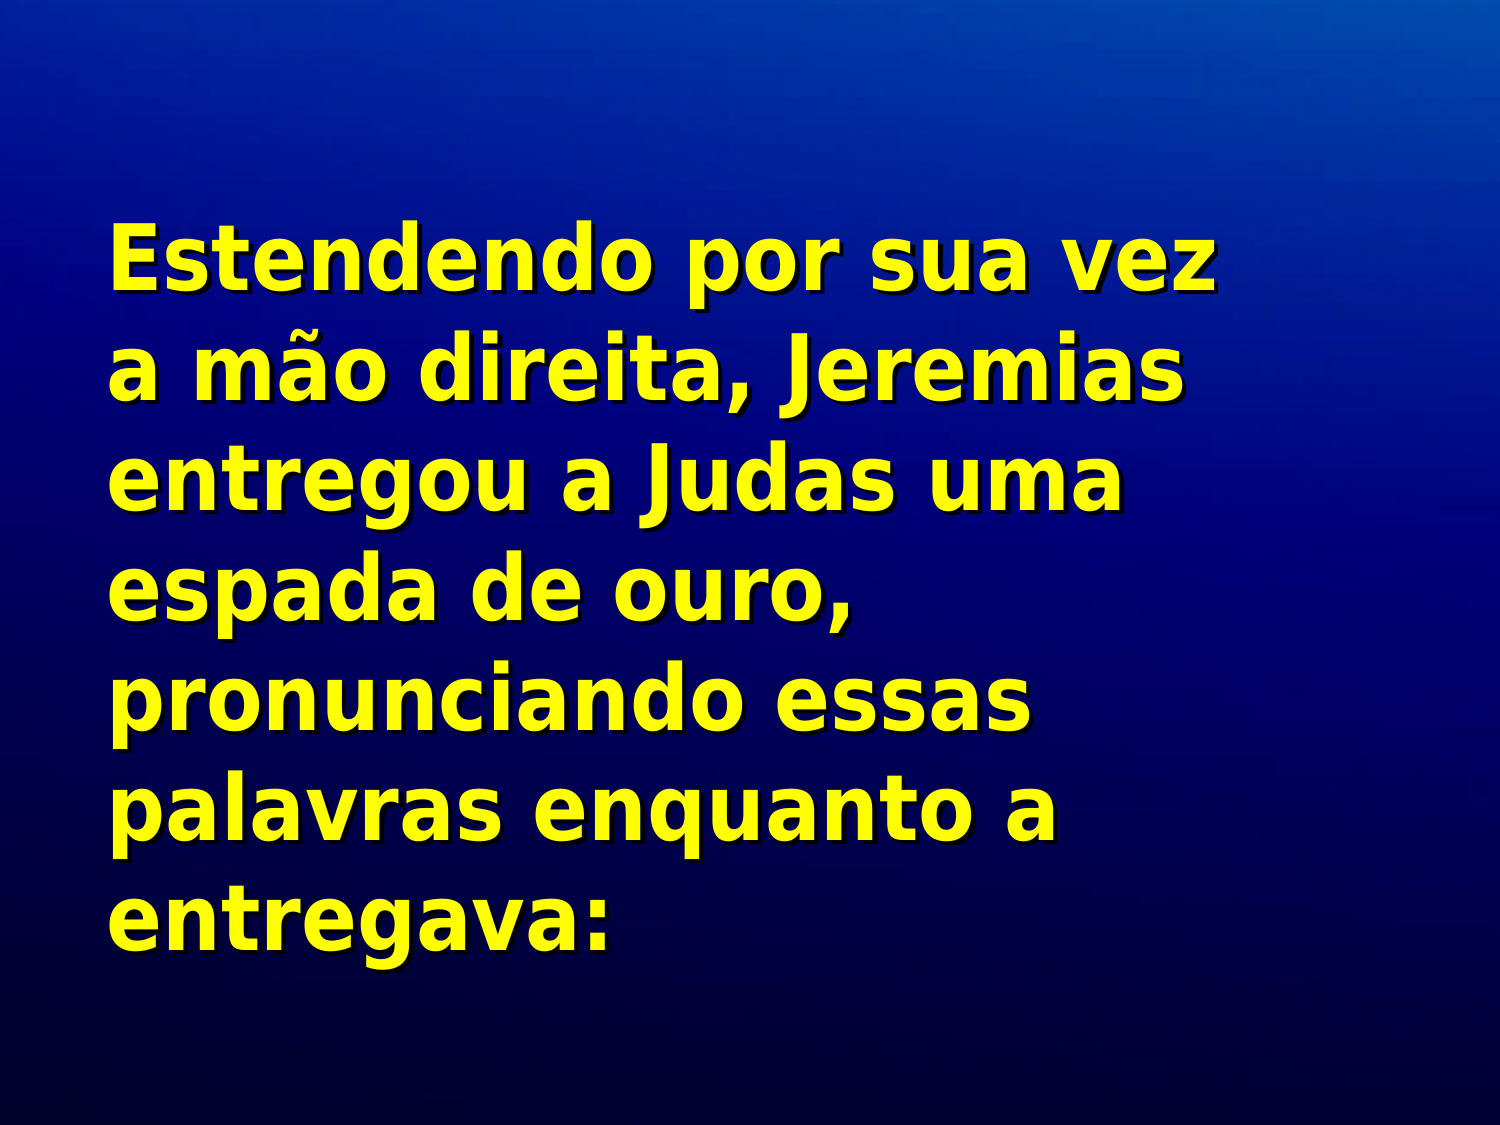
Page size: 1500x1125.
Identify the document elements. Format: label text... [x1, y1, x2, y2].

picture [0, 0, 1500, 1125]
text_box Estendendo por sua vez a mão direita, Jeremias entregou a Judas uma espada de ouro, pronunciando essas palavras enquanto a entregava: [92, 82, 1418, 1040]
